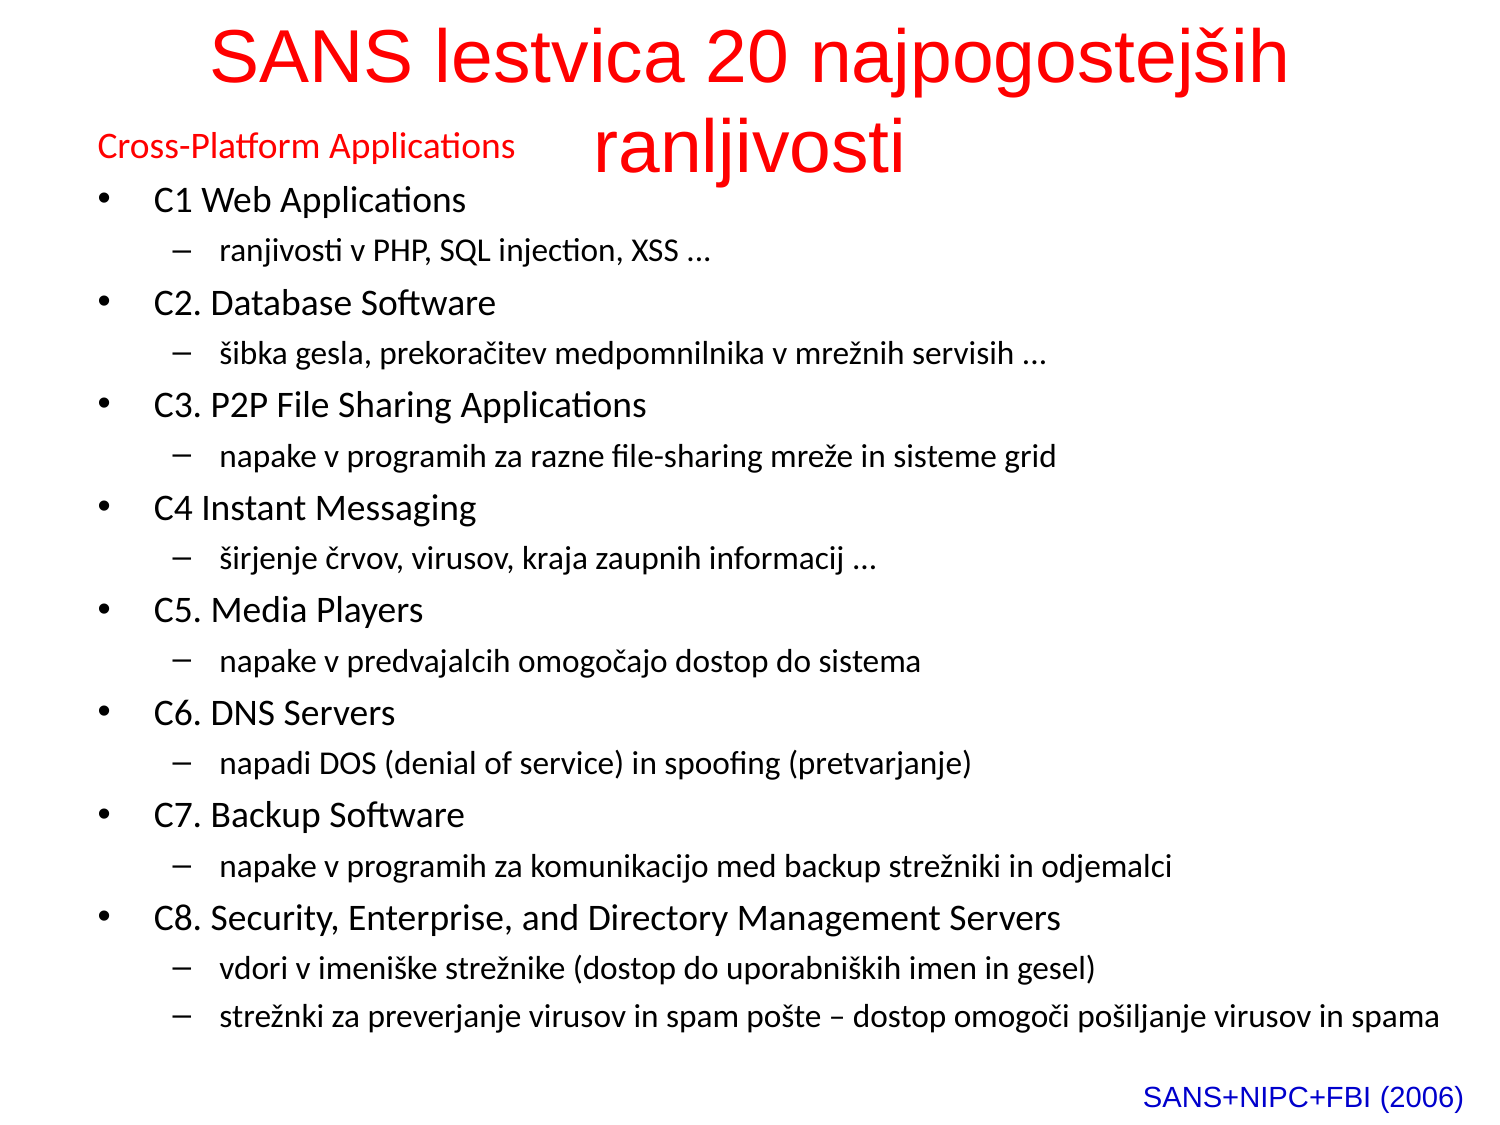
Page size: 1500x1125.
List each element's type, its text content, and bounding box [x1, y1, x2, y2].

text_box SANS+NIPC+FBI (2006) [1128, 1070, 1500, 1121]
list Cross-Platform Applications C1 Web Applications ranjivosti v PHP, SQL injection, XSS ... C2. Database Software šibka gesla, prekoračitev medpomnilnika v mrežnih servisih ... C3. P2P File Sharing Applications napake v programih za razne file-sharing mreže in sisteme grid C4 Instant Messaging širjenje črvov, virusov, kraja zaupnih informacij ... C5. Media Players napake v predvajalcih omogočajo dostop do sistema C6. DNS Servers napadi DOS (denial of service) in spoofing (pretvarjanje) C7. Backup Software napake v programih za komunikacijo med backup strežniki in odjemalci C8. Security, Enterprise, and Directory Management Servers vdori v imeniške strežnike (dostop do uporabniških imen in gesel) strežnki za preverjanje virusov in spam pošte – dostop omogoči pošiljanje virusov in spama [82, 113, 1500, 1083]
title SANS lestvica 20 najpogostejših ranljivosti [75, 0, 1426, 196]
